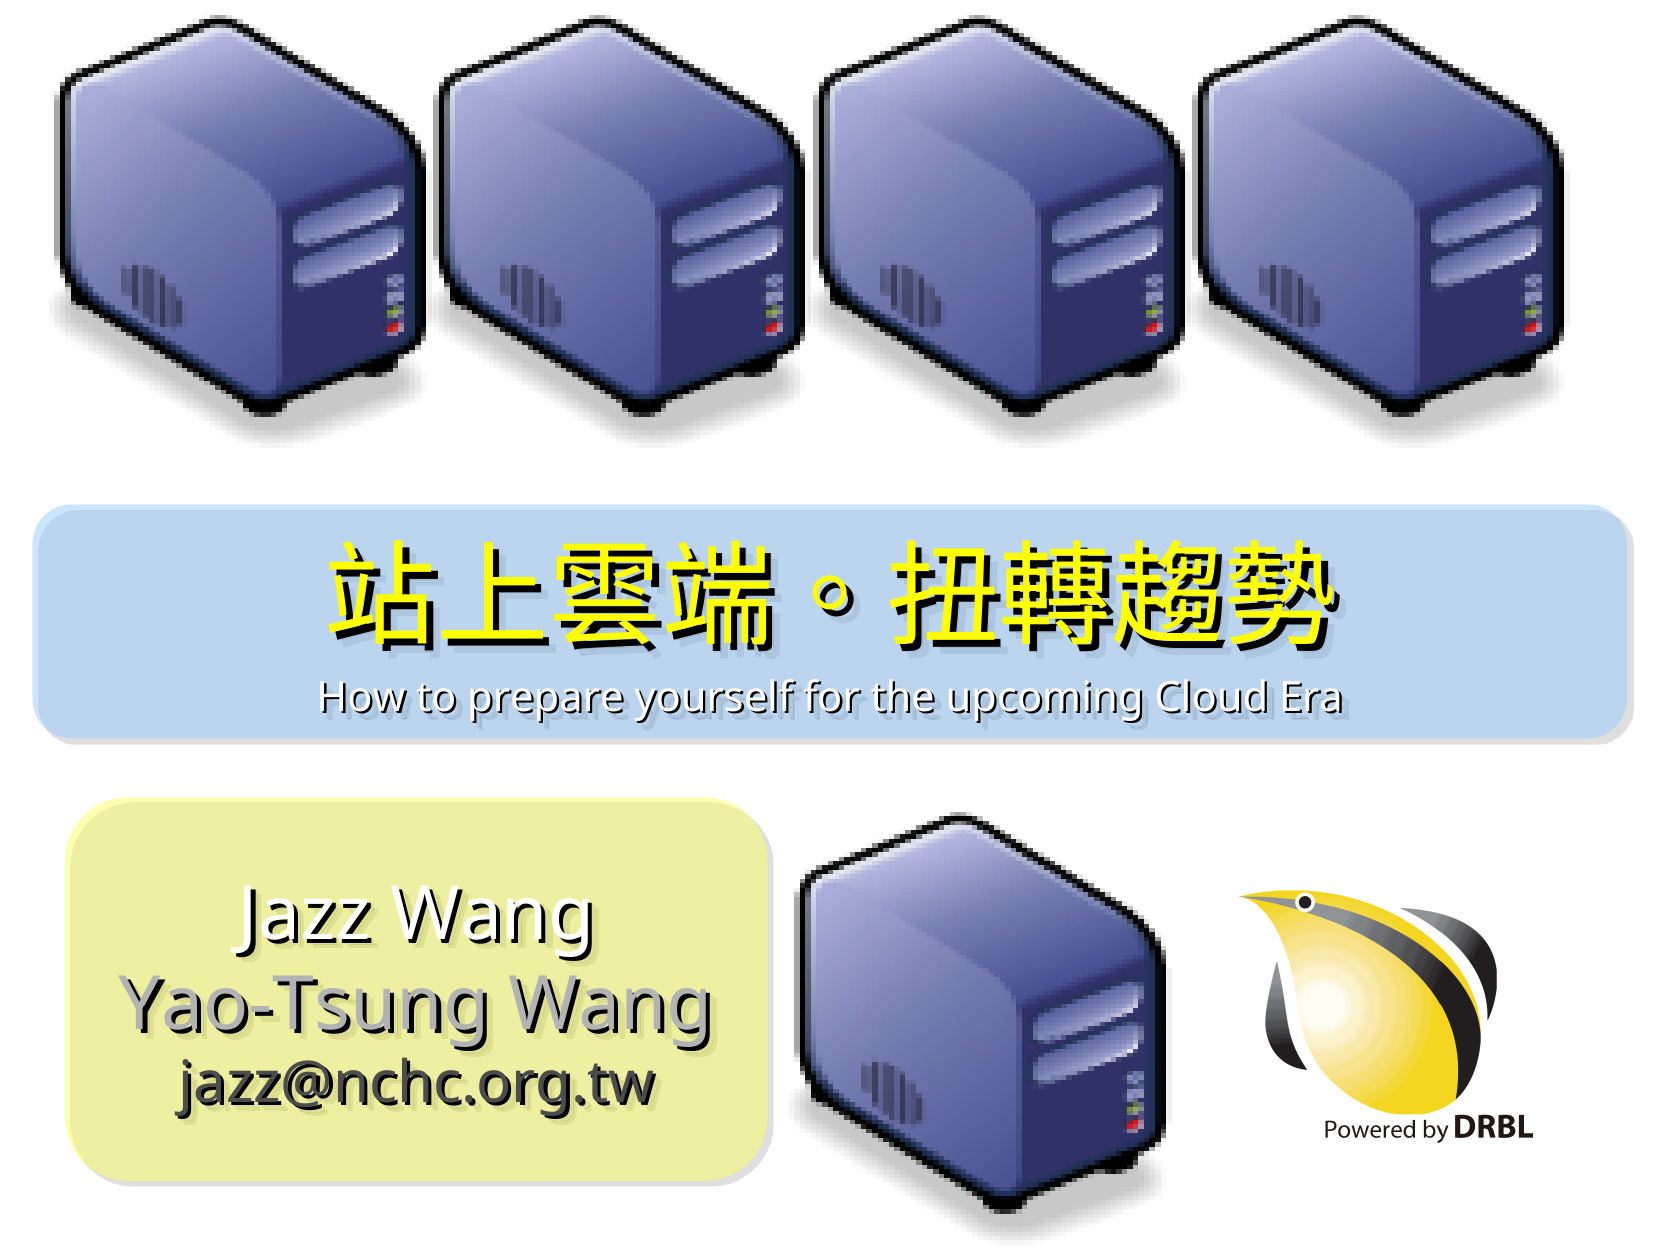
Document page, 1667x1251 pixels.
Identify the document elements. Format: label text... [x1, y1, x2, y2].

picture [767, 800, 1211, 1249]
picture [27, 2, 1609, 502]
text_box 站上雲端。扭轉趨勢 How to prepare yourself for the upcoming Cloud Era [32, 504, 1628, 739]
text_box Jazz Wang Yao-Tsung Wang jazz@nchc.org.tw [64, 797, 767, 1182]
picture [1224, 874, 1548, 1152]
